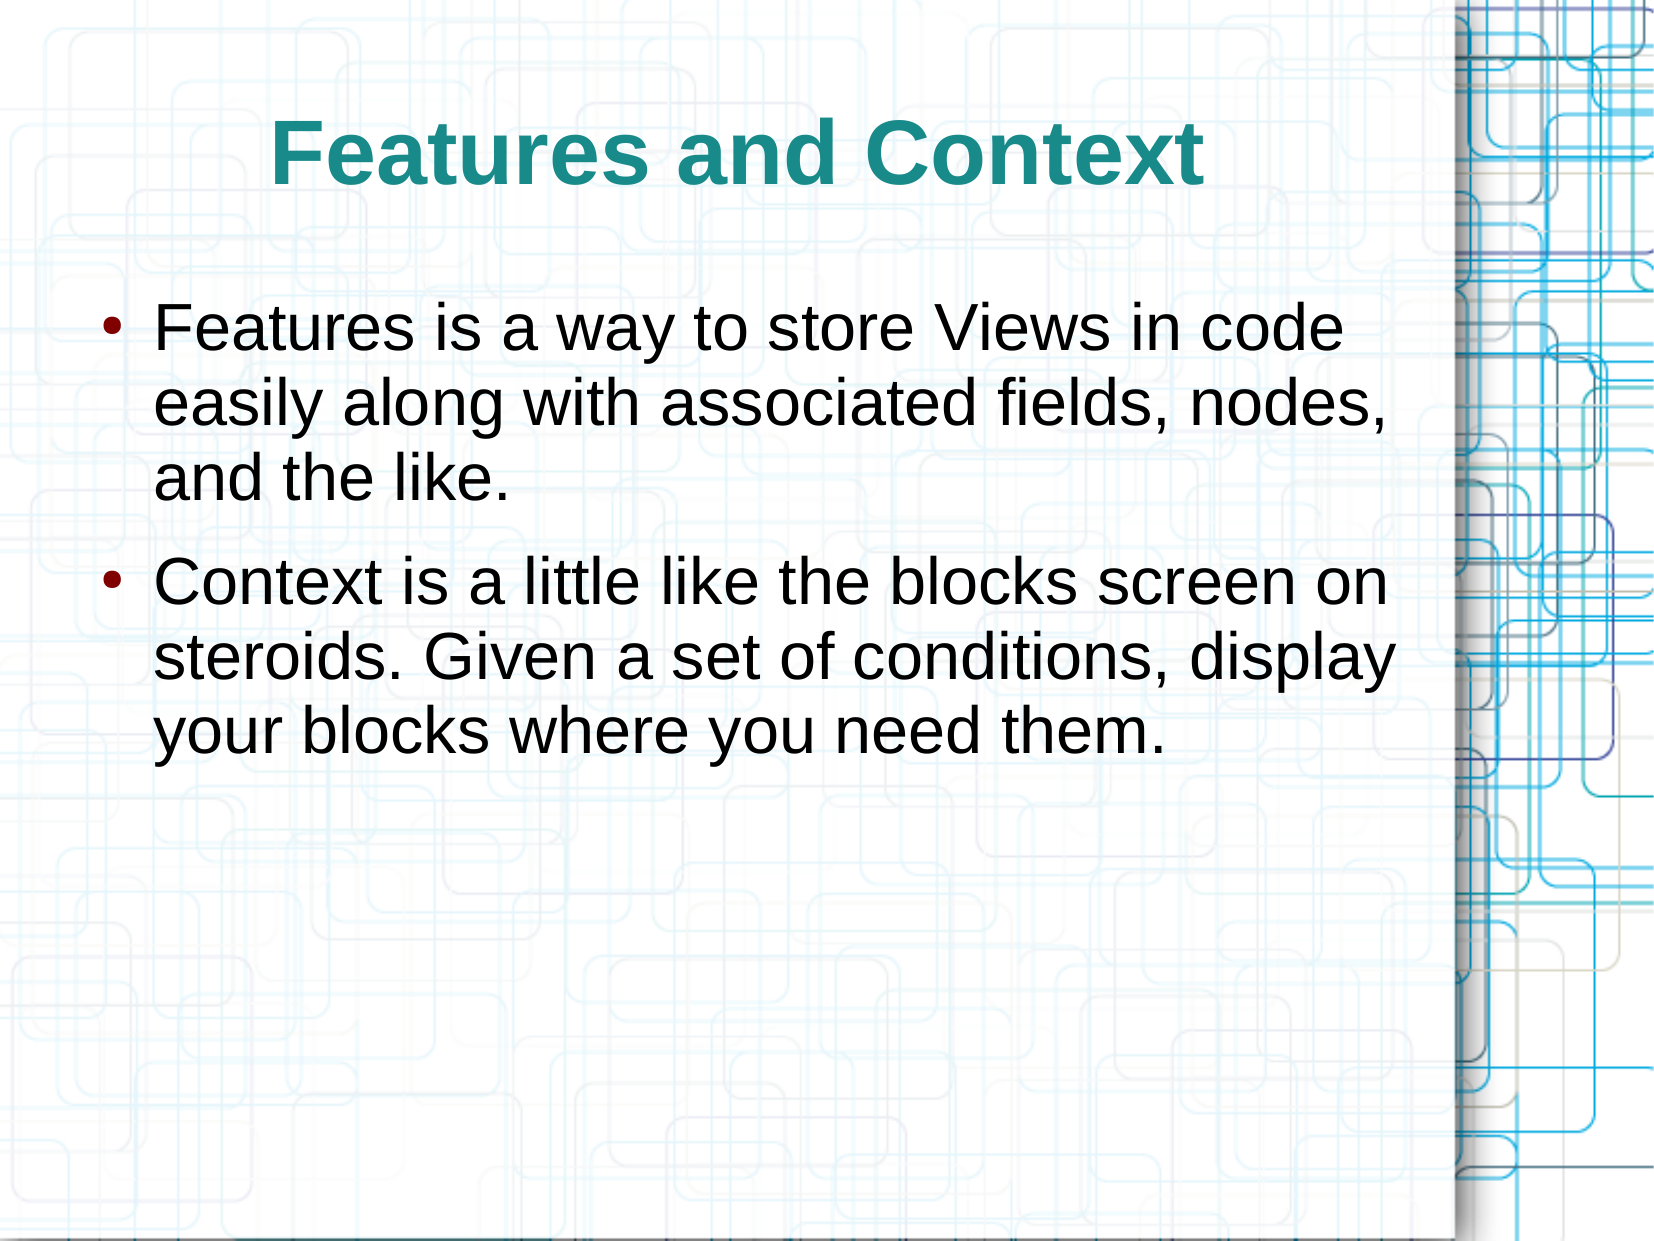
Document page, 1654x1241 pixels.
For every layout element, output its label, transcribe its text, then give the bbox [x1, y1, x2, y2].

title Features and Context [59, 56, 1418, 250]
picture [0, 0, 1654, 1241]
list Features is a way to store Views in code easily along with associated fields, nodes, and the like. Context is a little like the blocks screen on steroids. Given a set of conditions, display your blocks where you need them. [82, 290, 1418, 1094]
